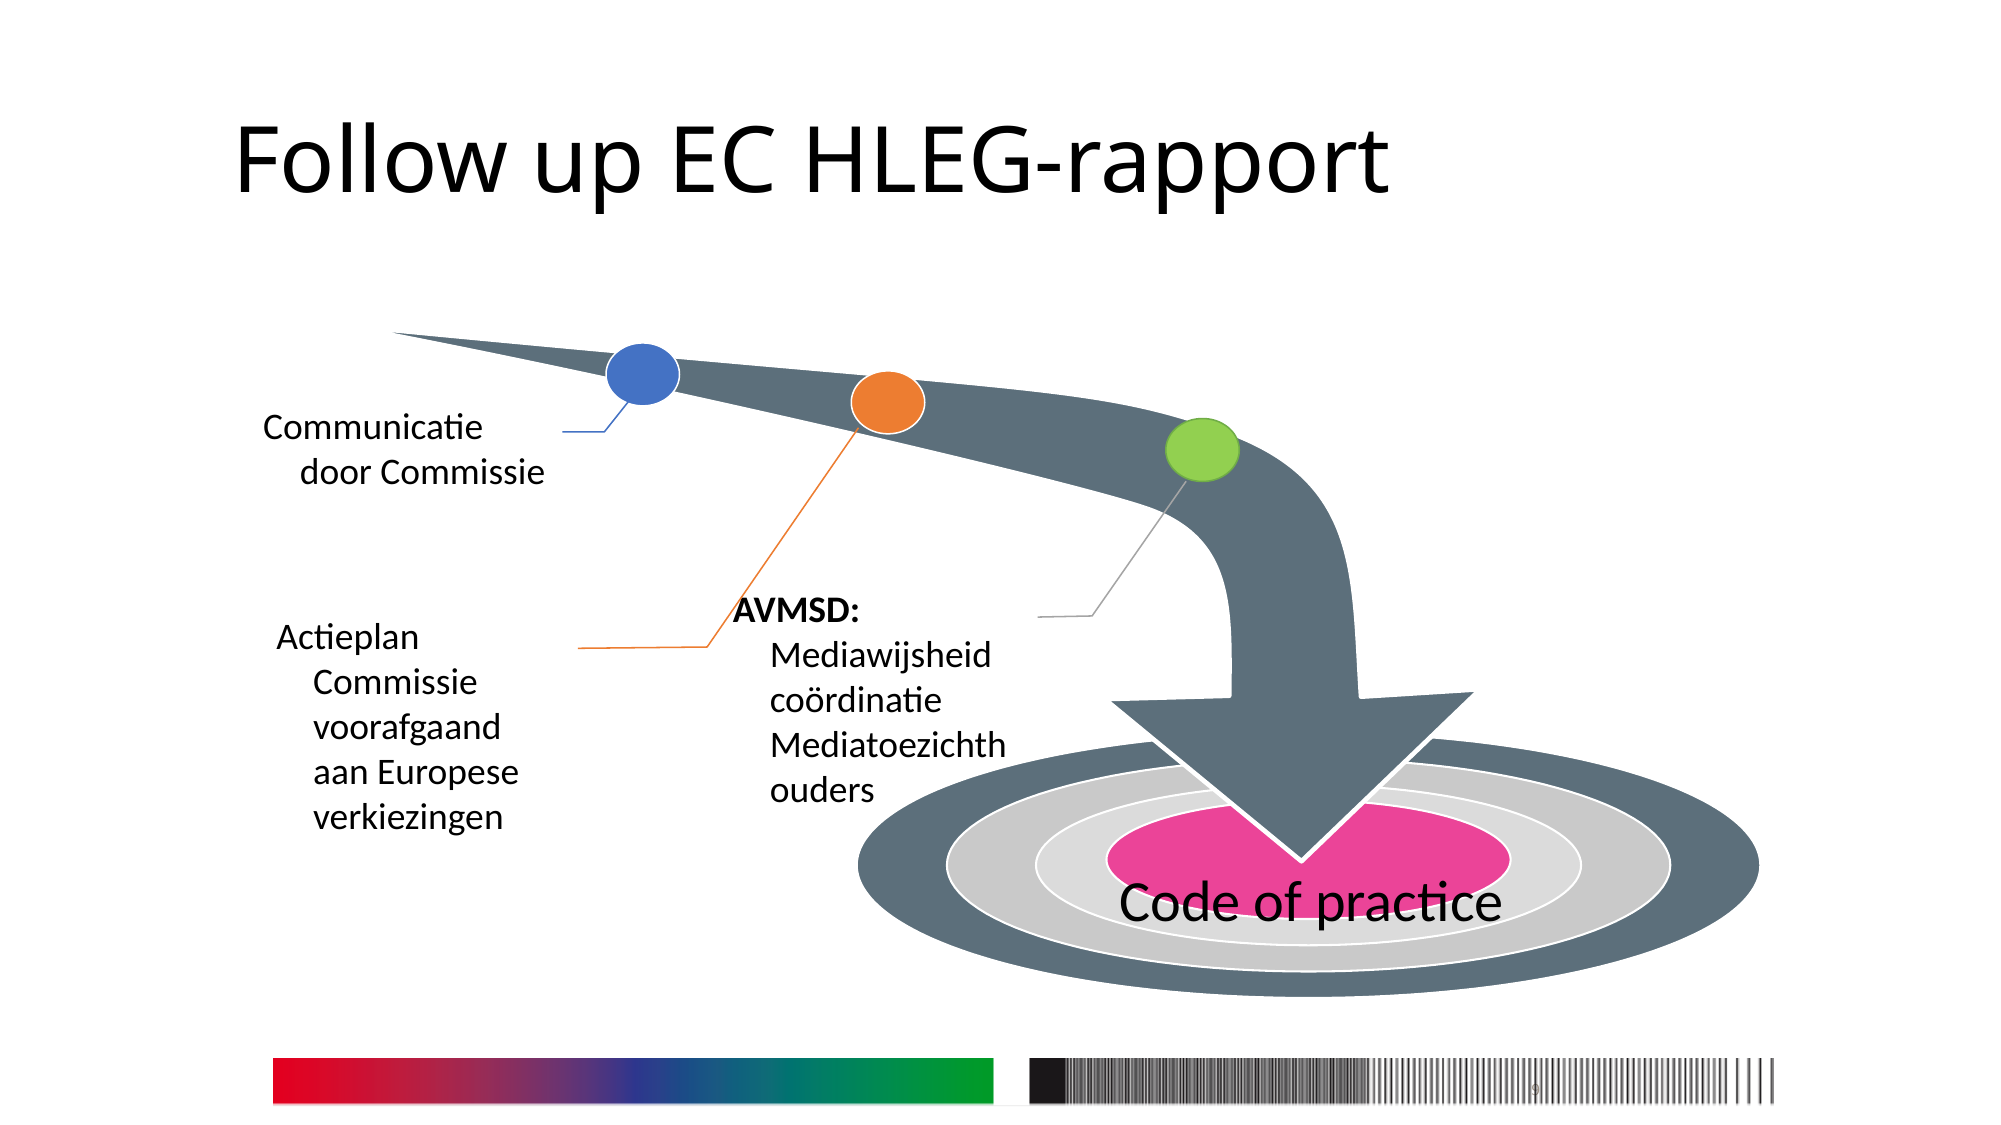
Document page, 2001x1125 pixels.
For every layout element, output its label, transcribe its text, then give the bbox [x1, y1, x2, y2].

text_box [337, 324, 1671, 972]
text_box AVMSD: Mediawijsheid coördinatie Mediatoezichthouders [733, 585, 1014, 757]
text_box Code of practice [1095, 855, 1529, 942]
text_box C [856, 737, 1761, 998]
text_box Communicatie door Commissie [263, 402, 556, 561]
text_box Actieplan Commissie voorafgaand aan Europese verkiezingen [276, 612, 561, 805]
title Follow up EC HLEG-rapport [232, 113, 1756, 214]
picture [273, 1058, 1774, 1125]
